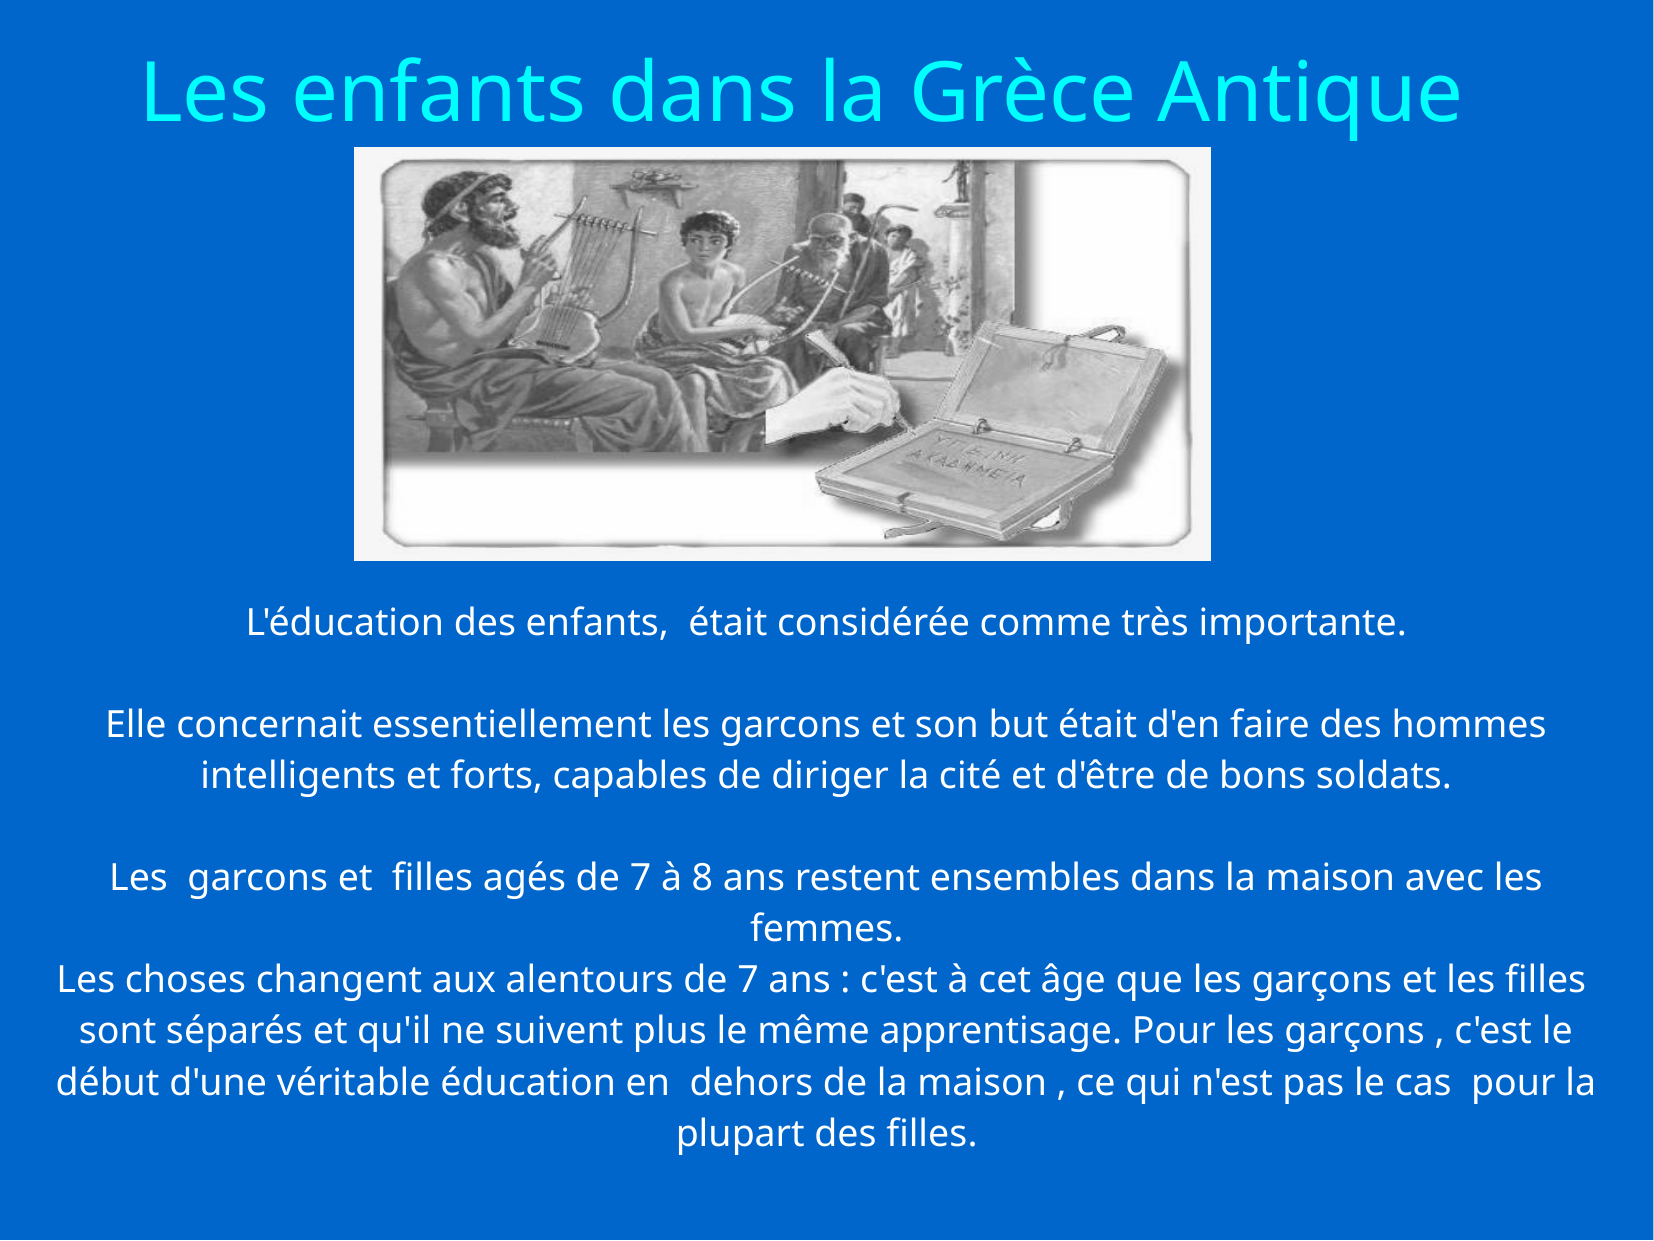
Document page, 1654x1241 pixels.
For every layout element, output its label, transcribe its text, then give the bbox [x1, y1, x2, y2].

text_box L'éducation des enfants, était considérée comme très importante. Elle concernait essentiellement les garcons et son but était d'en faire des hommes intelligents et forts, capables de diriger la cité et d'être de bons soldats. Les garcons et filles agés de 7 à 8 ans restent ensembles dans la maison avec les femmes. Les choses changent aux alentours de 7 ans : c'est à cet âge que les garçons et les filles sont séparés et qu'il ne suivent plus le même apprentisage. Pour les garçons , c'est le début d'une véritable éducation en dehors de la maison , ce qui n'est pas le cas pour la plupart des filles. [29, 588, 1625, 1241]
text_box Les enfants dans la Grèce Antique [88, 31, 1517, 148]
picture [354, 147, 1211, 562]
